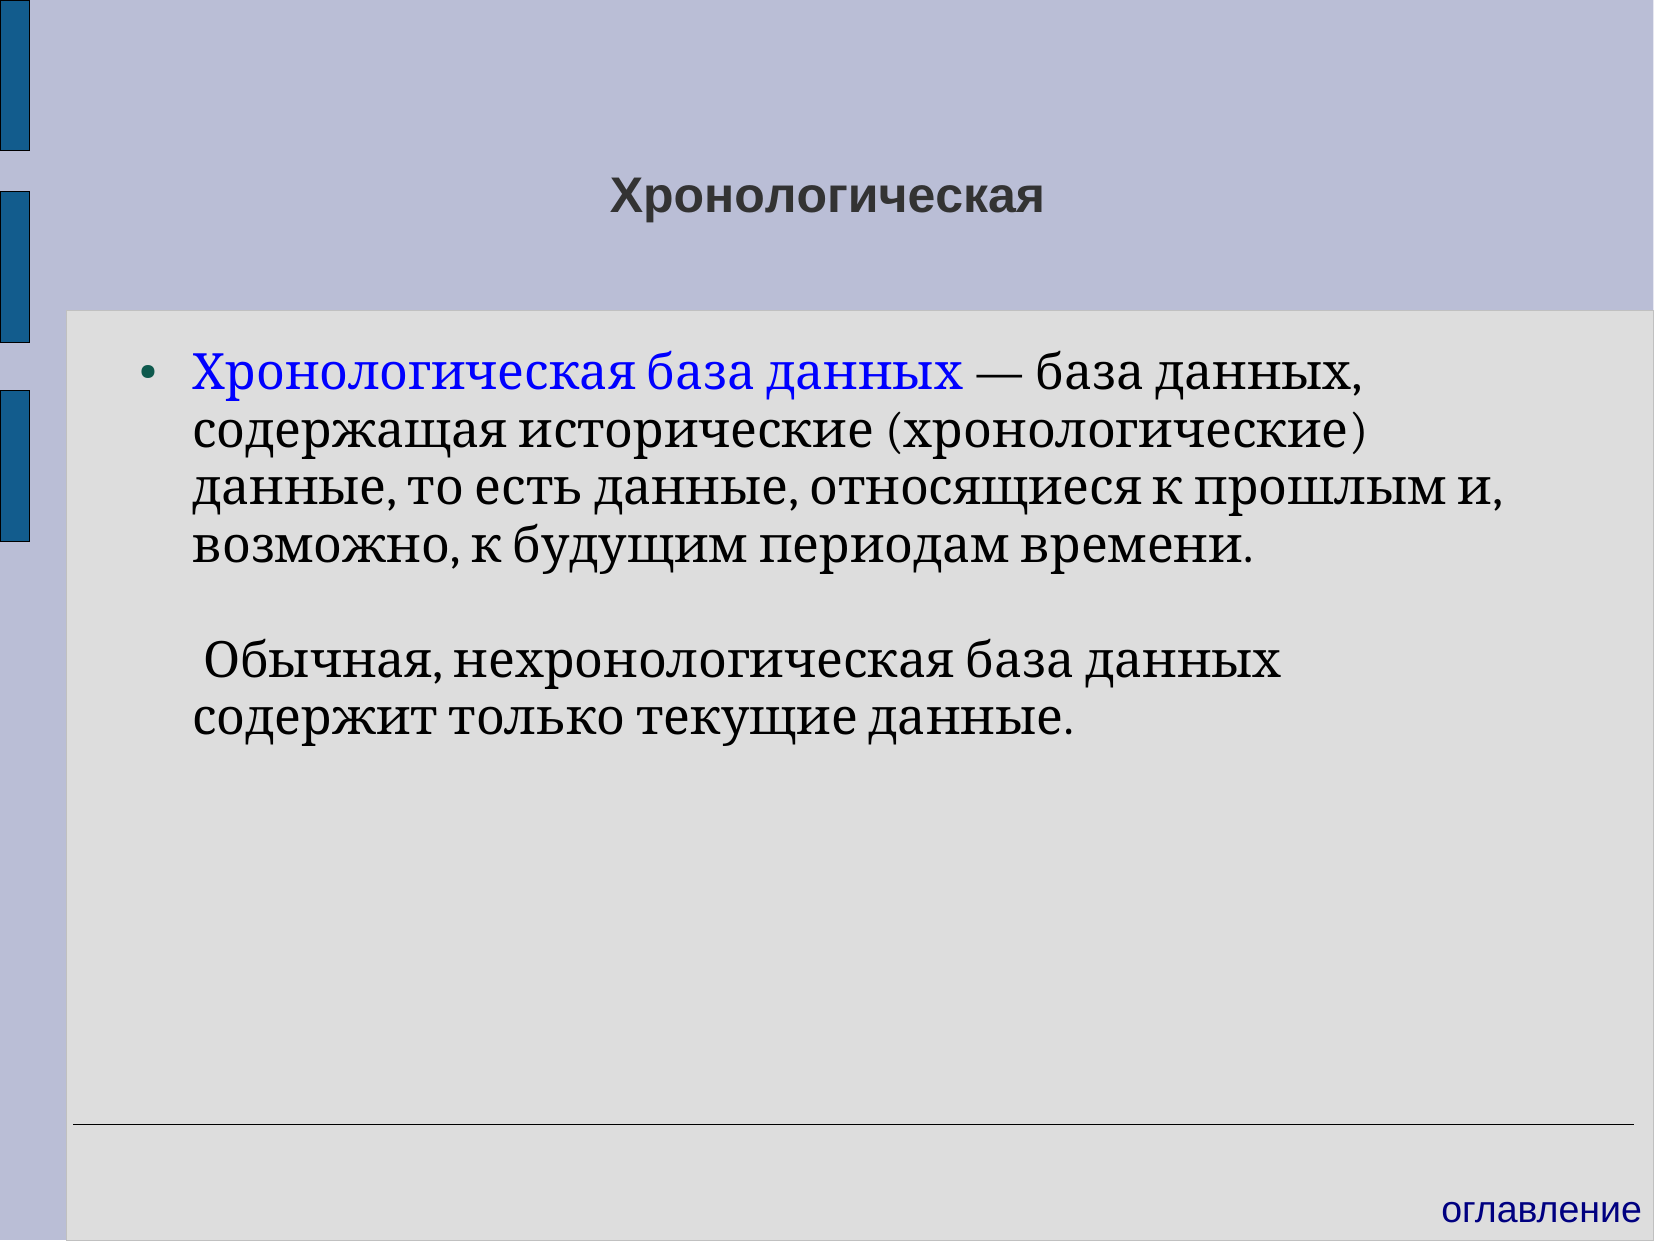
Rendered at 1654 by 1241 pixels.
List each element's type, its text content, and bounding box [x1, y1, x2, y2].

list Хронологическая база данных — база данных, содержащая исторические (хронологические) данные, то есть данные, относящиеся к прошлым и, возможно, к будущим периодам времени. Обычная, нехронологическая база данных содержит только текущие данные. [121, 344, 1534, 1124]
title Хронологическая [121, 91, 1534, 299]
text_box оглавление [1426, 1181, 1654, 1241]
